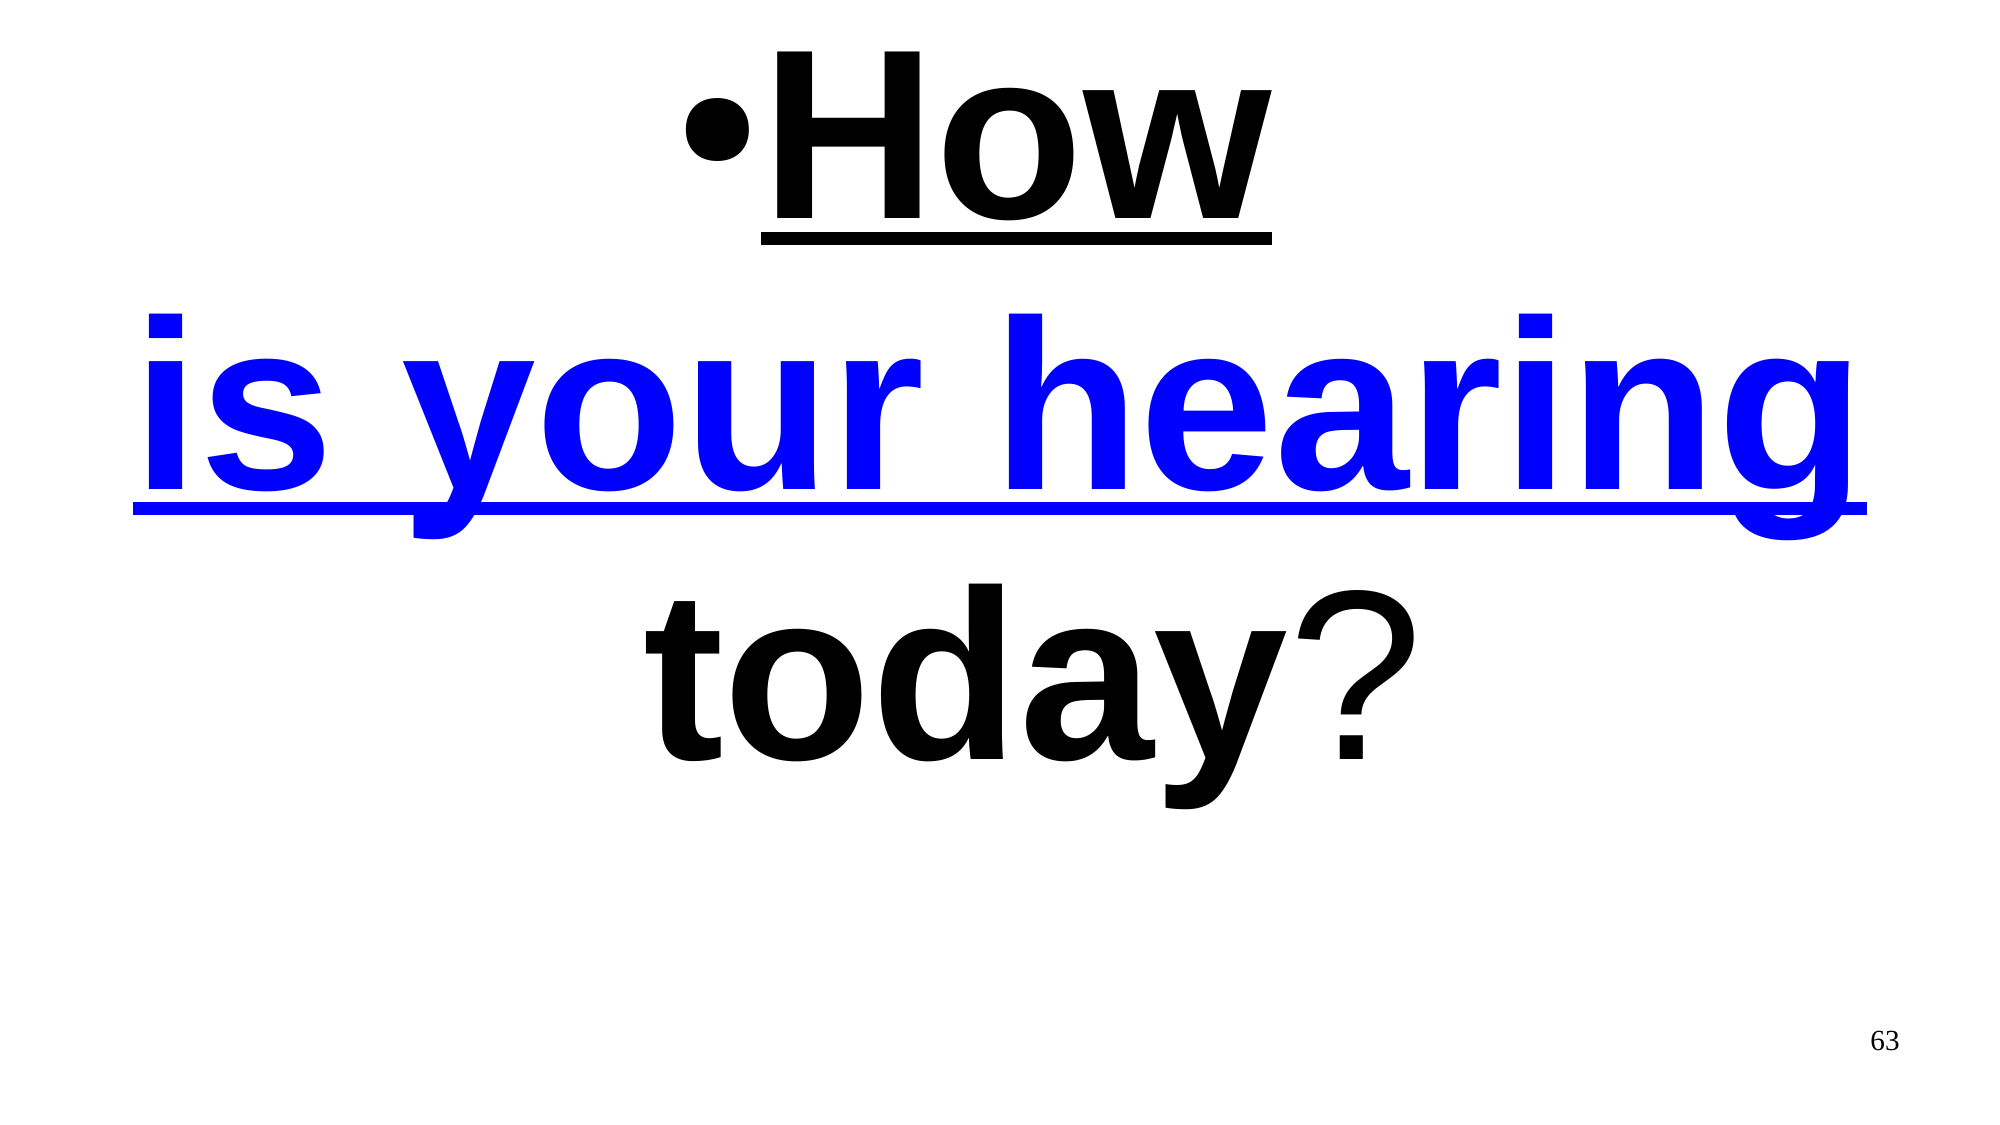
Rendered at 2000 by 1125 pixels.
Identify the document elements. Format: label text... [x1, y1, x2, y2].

list How is your hearing today? [0, 0, 1996, 1123]
